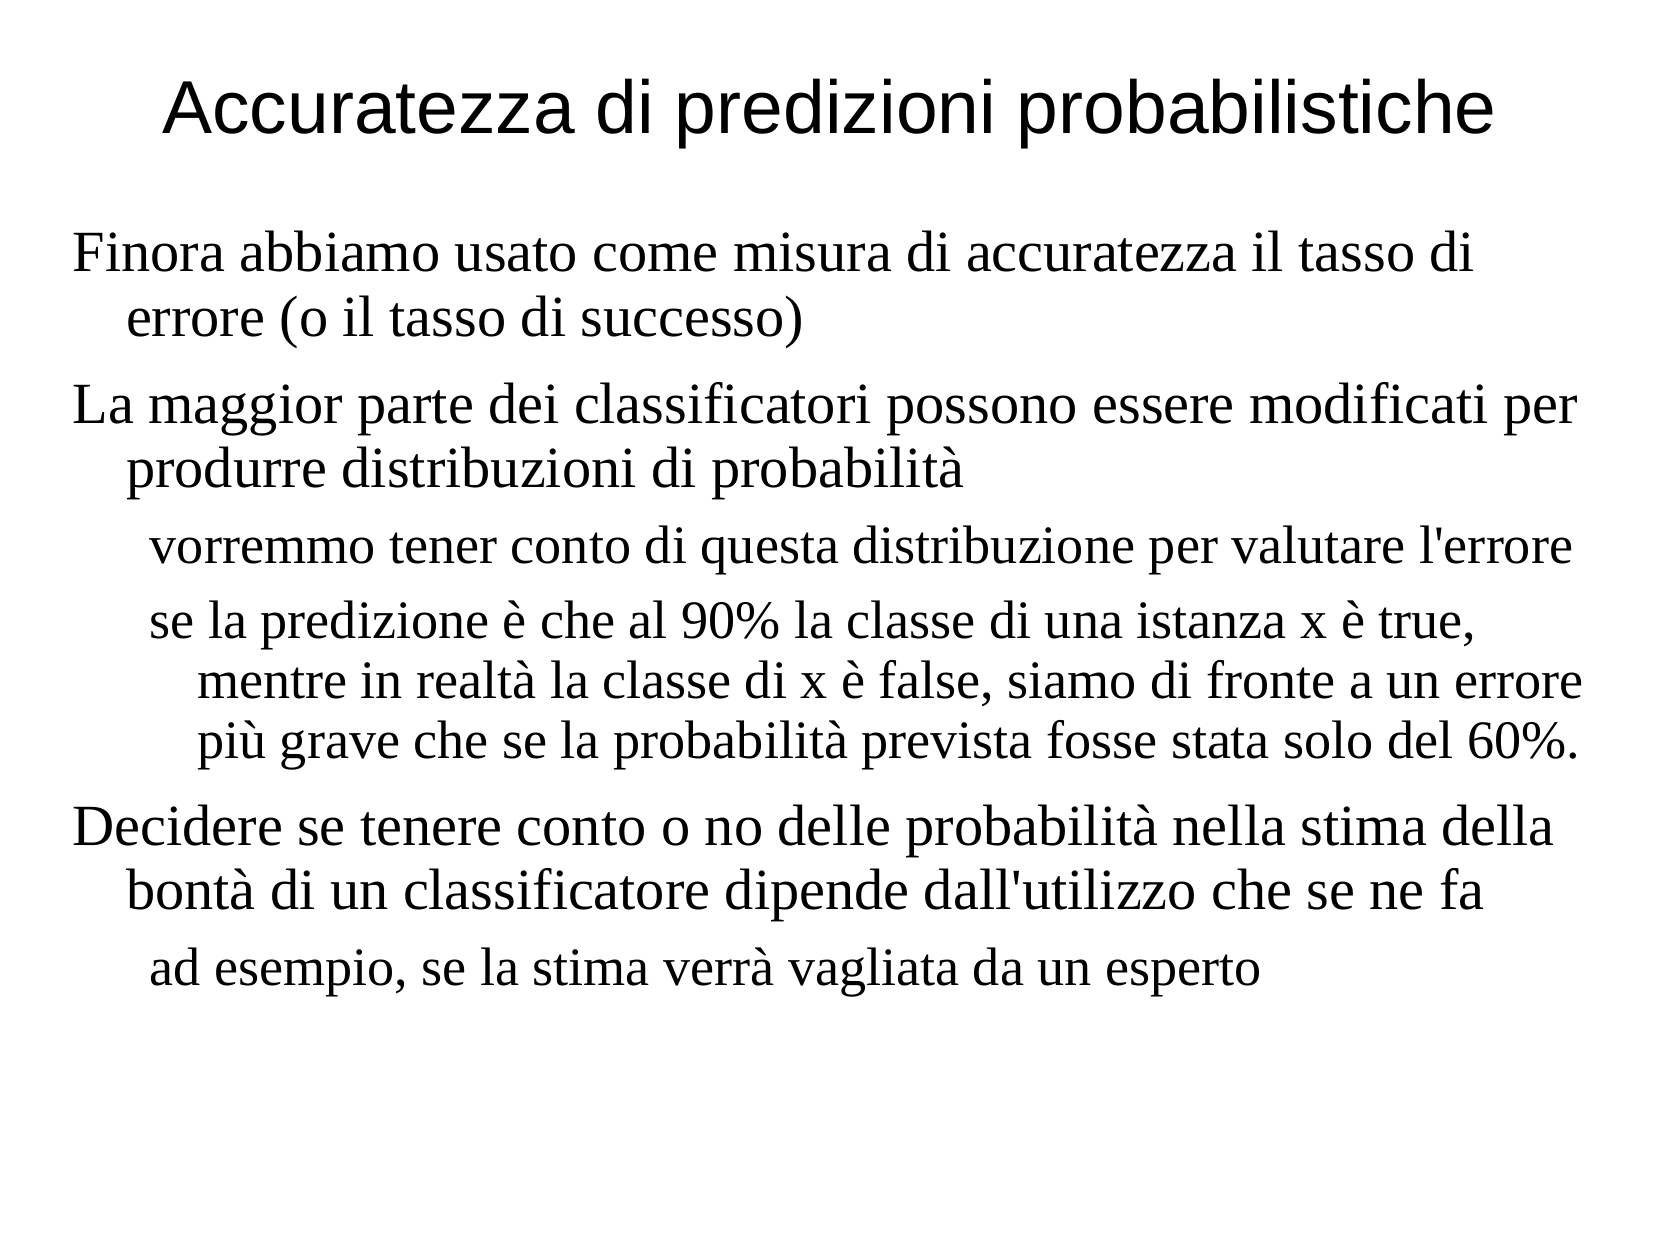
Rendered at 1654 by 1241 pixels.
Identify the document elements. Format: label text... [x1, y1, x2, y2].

list Finora abbiamo usato come misura di accuratezza il tasso di errore (o il tasso di successo) La maggior parte dei classificatori possono essere modificati per produrre distribuzioni di probabilità vorremmo tener conto di questa distribuzione per valutare l'errore se la predizione è che al 90% la classe di una istanza x è true, mentre in realtà la classe di x è false, siamo di fronte a un errore più grave che se la probabilità prevista fosse stata solo del 60%. Decidere se tenere conto o no delle probabilità nella stima della bontà di un classificatore dipende dall'utilizzo che se ne fa ad esempio, se la stima verrà vagliata da un esperto [55, 219, 1605, 1179]
title Accuratezza di predizioni probabilistiche [52, 42, 1608, 173]
